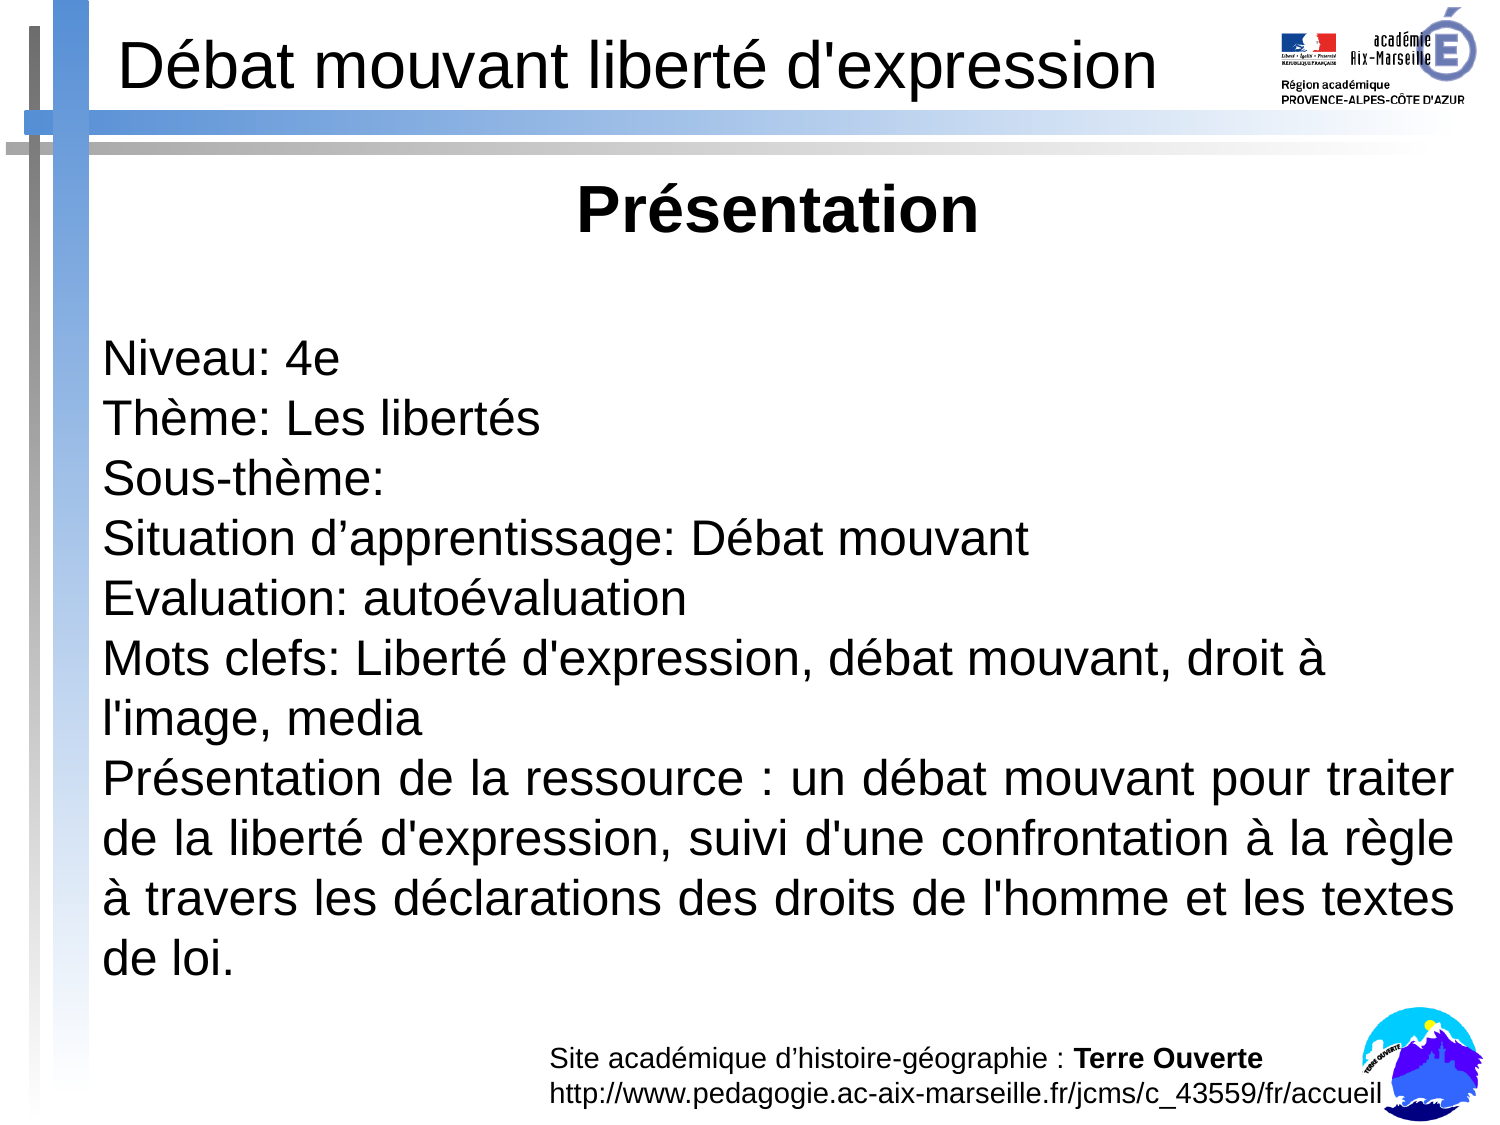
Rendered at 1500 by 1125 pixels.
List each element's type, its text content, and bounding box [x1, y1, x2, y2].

picture [1360, 1006, 1484, 1122]
picture [1269, 0, 1484, 114]
text_box [5, 0, 1454, 1121]
text_box Site académique d’histoire-géographie : Terre Ouverte http://www.pedagogie.ac-aix-marseille.fr/jcms/c_43559/fr/accueil [534, 1031, 1399, 1117]
text_box Débat mouvant liberté d'expression [102, 14, 1175, 110]
text_box Présentation Niveau: 4e Thème: Les libertés Sous-thème: Situation d’apprentissage: Débat mouvant Evaluation: autoévaluation Mots clefs: Liberté d'expression, débat mouvant, droit à l'image, media Présentation de la ressource : un débat mouvant pour traiter de la liberté d'expression, suivi d'une confrontation à la règle à travers les déclarations des droits de l'homme et les textes de loi. [87, 158, 1471, 994]
